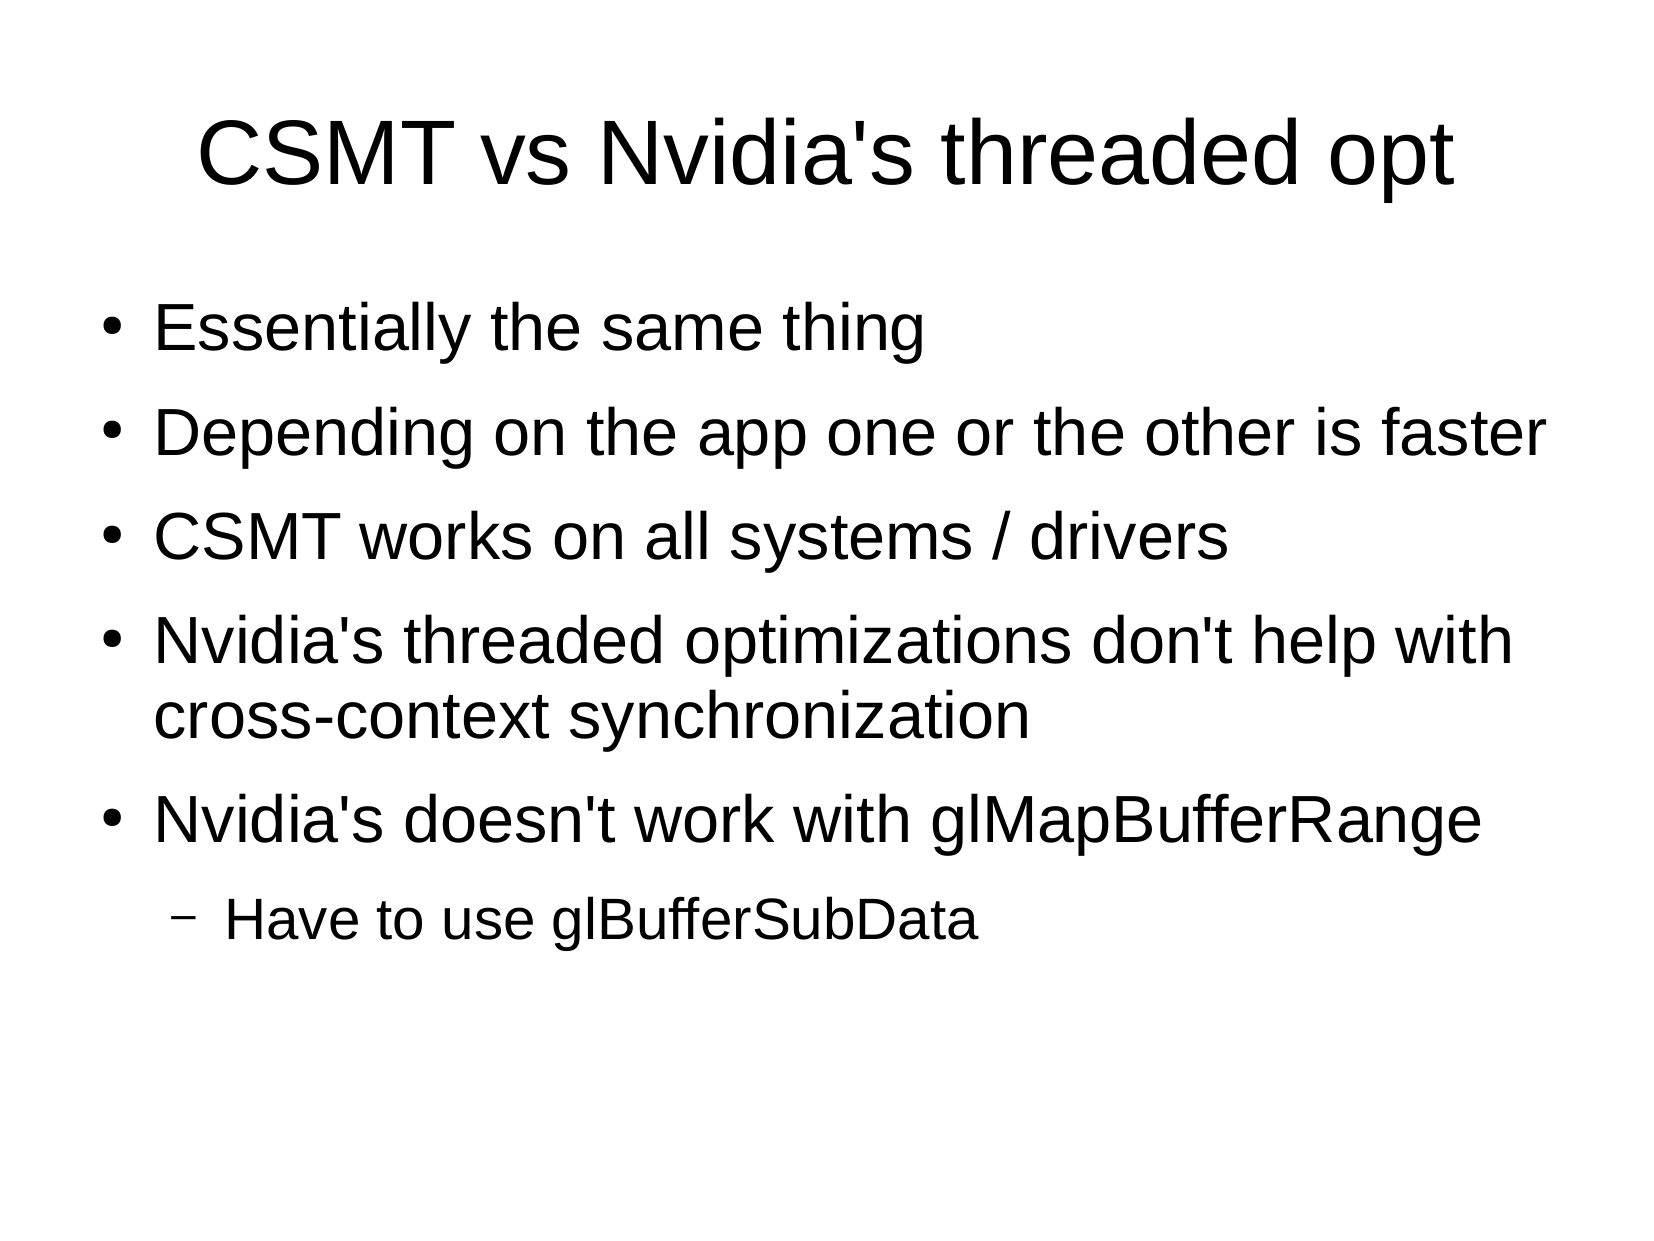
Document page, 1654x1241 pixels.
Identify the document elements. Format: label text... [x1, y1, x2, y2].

title CSMT vs Nvidia's threaded opt [82, 49, 1571, 257]
list Essentially the same thing Depending on the app one or the other is faster CSMT works on all systems / drivers Nvidia's threaded optimizations don't help with cross-context synchronization Nvidia's doesn't work with glMapBufferRange Have to use glBufferSubData [82, 290, 1571, 1010]
